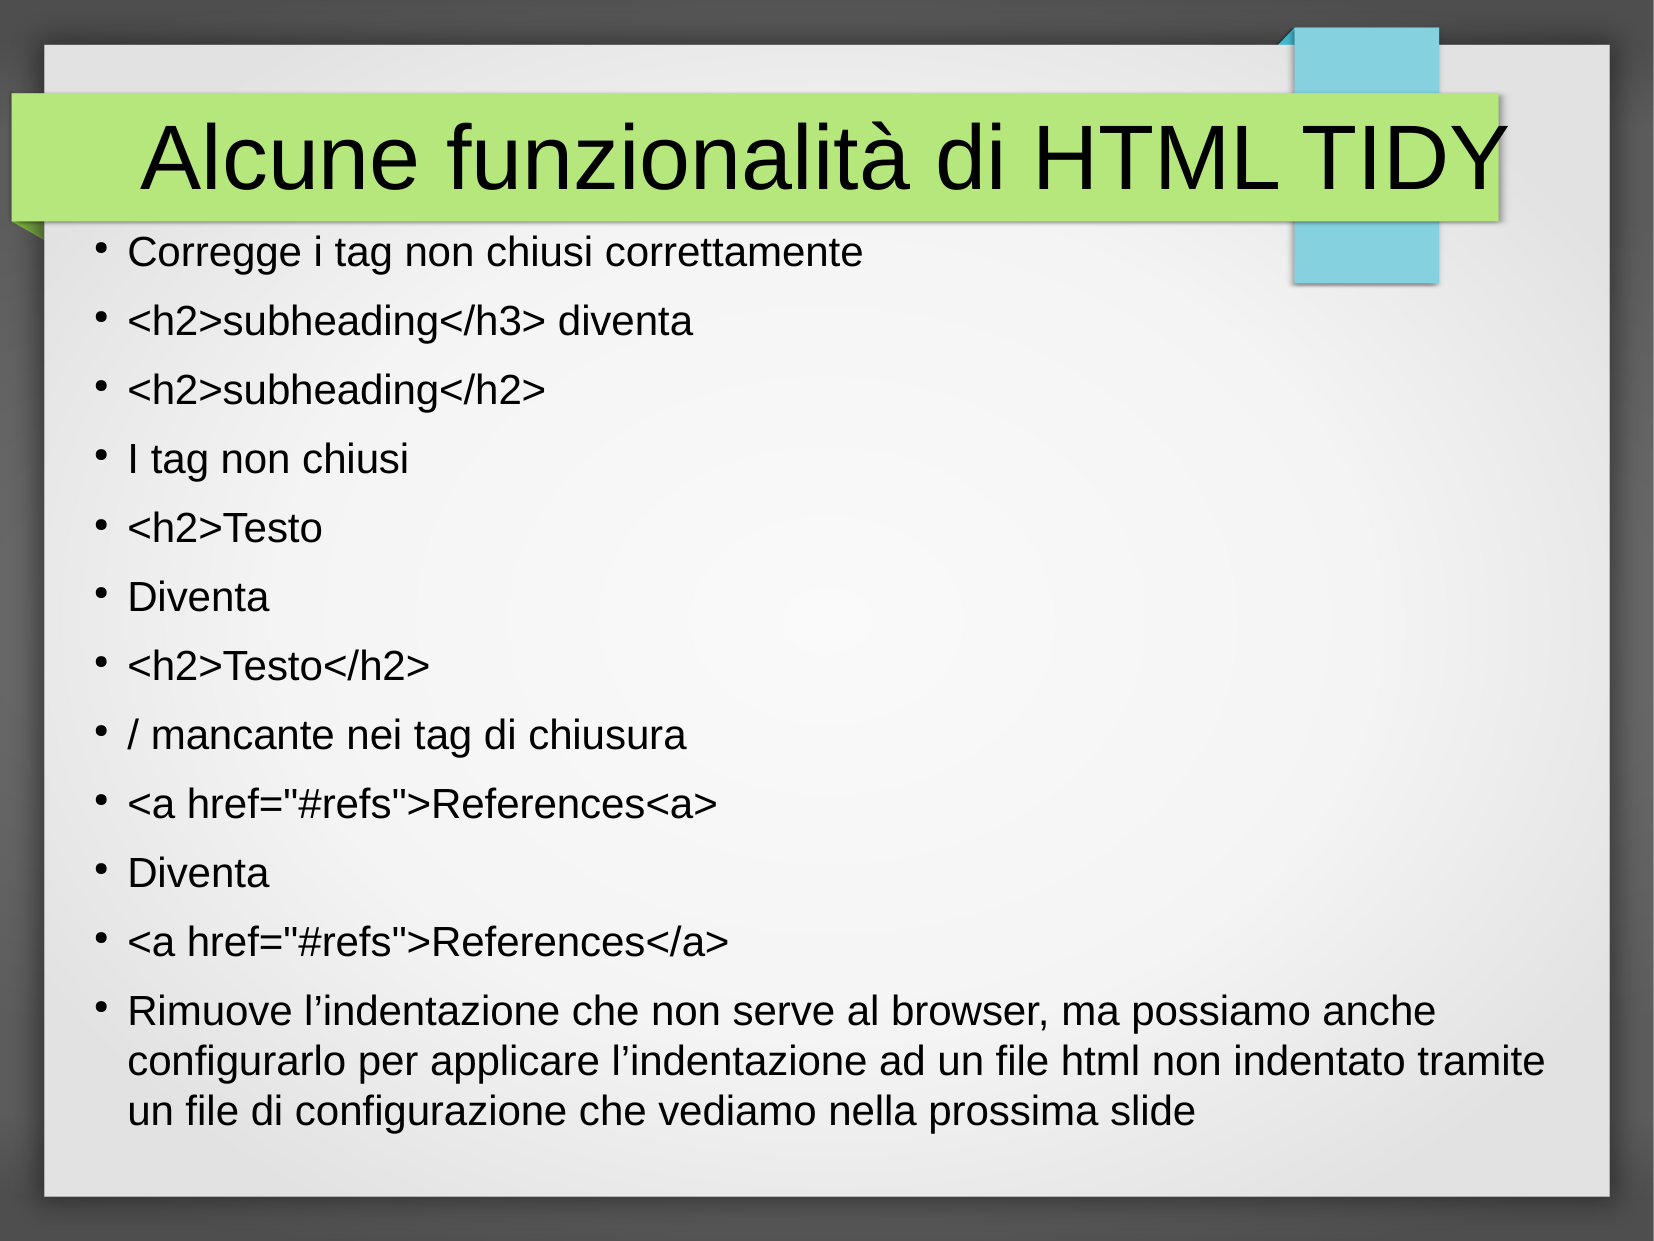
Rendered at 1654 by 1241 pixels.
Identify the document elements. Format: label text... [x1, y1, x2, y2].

picture [0, 0, 1654, 1241]
list Corregge i tag non chiusi correttamente <h2>subheading</h3> diventa <h2>subheading</h2> I tag non chiusi <h2>Testo Diventa <h2>Testo</h2> / mancante nei tag di chiusura <a href="#refs">References<a> Diventa <a href="#refs">References</a> Rimuove l’indentazione che non serve al browser, ma possiamo anche configurarlo per applicare l’indentazione ad un file html non indentato tramite un file di configurazione che vediamo nella prossima slide [82, 224, 1571, 1146]
title Alcune funzionalità di HTML TIDY [82, 49, 1571, 224]
